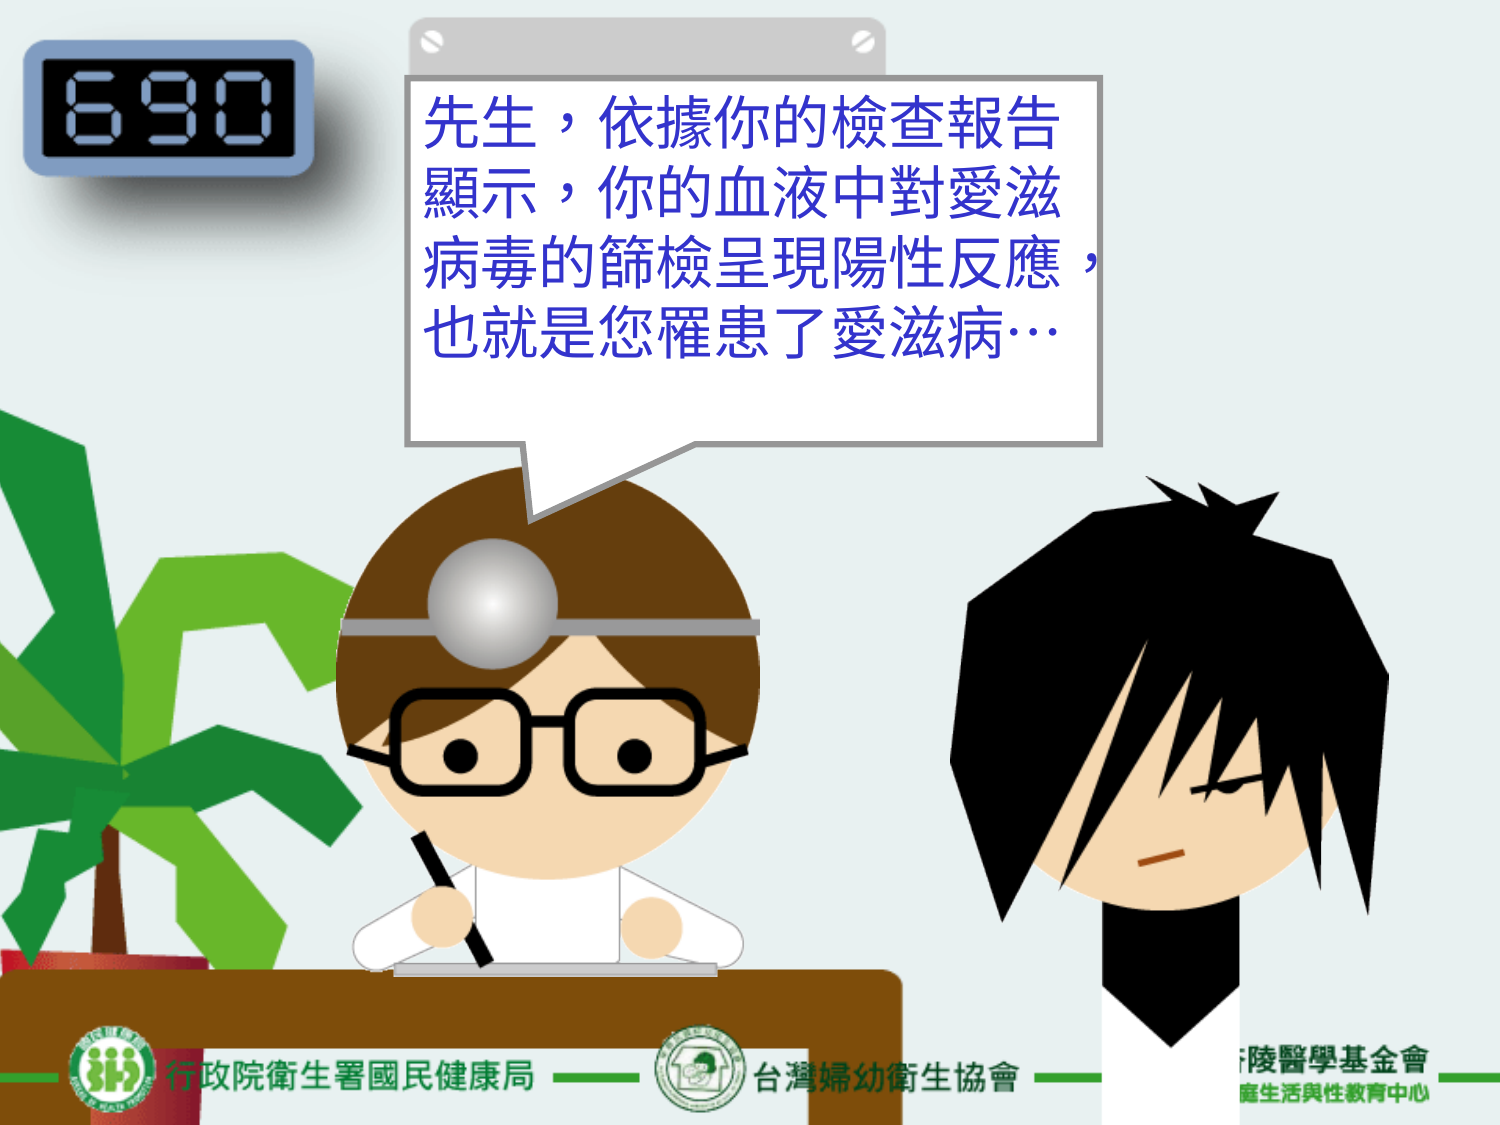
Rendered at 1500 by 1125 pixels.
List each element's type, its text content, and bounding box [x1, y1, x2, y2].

picture [0, 0, 1500, 1125]
text_box 先生，依據你的檢查報告顯示，你的血液中對愛滋病毒的篩檢呈現陽性反應，也就是您罹患了愛滋病… [407, 78, 1101, 521]
